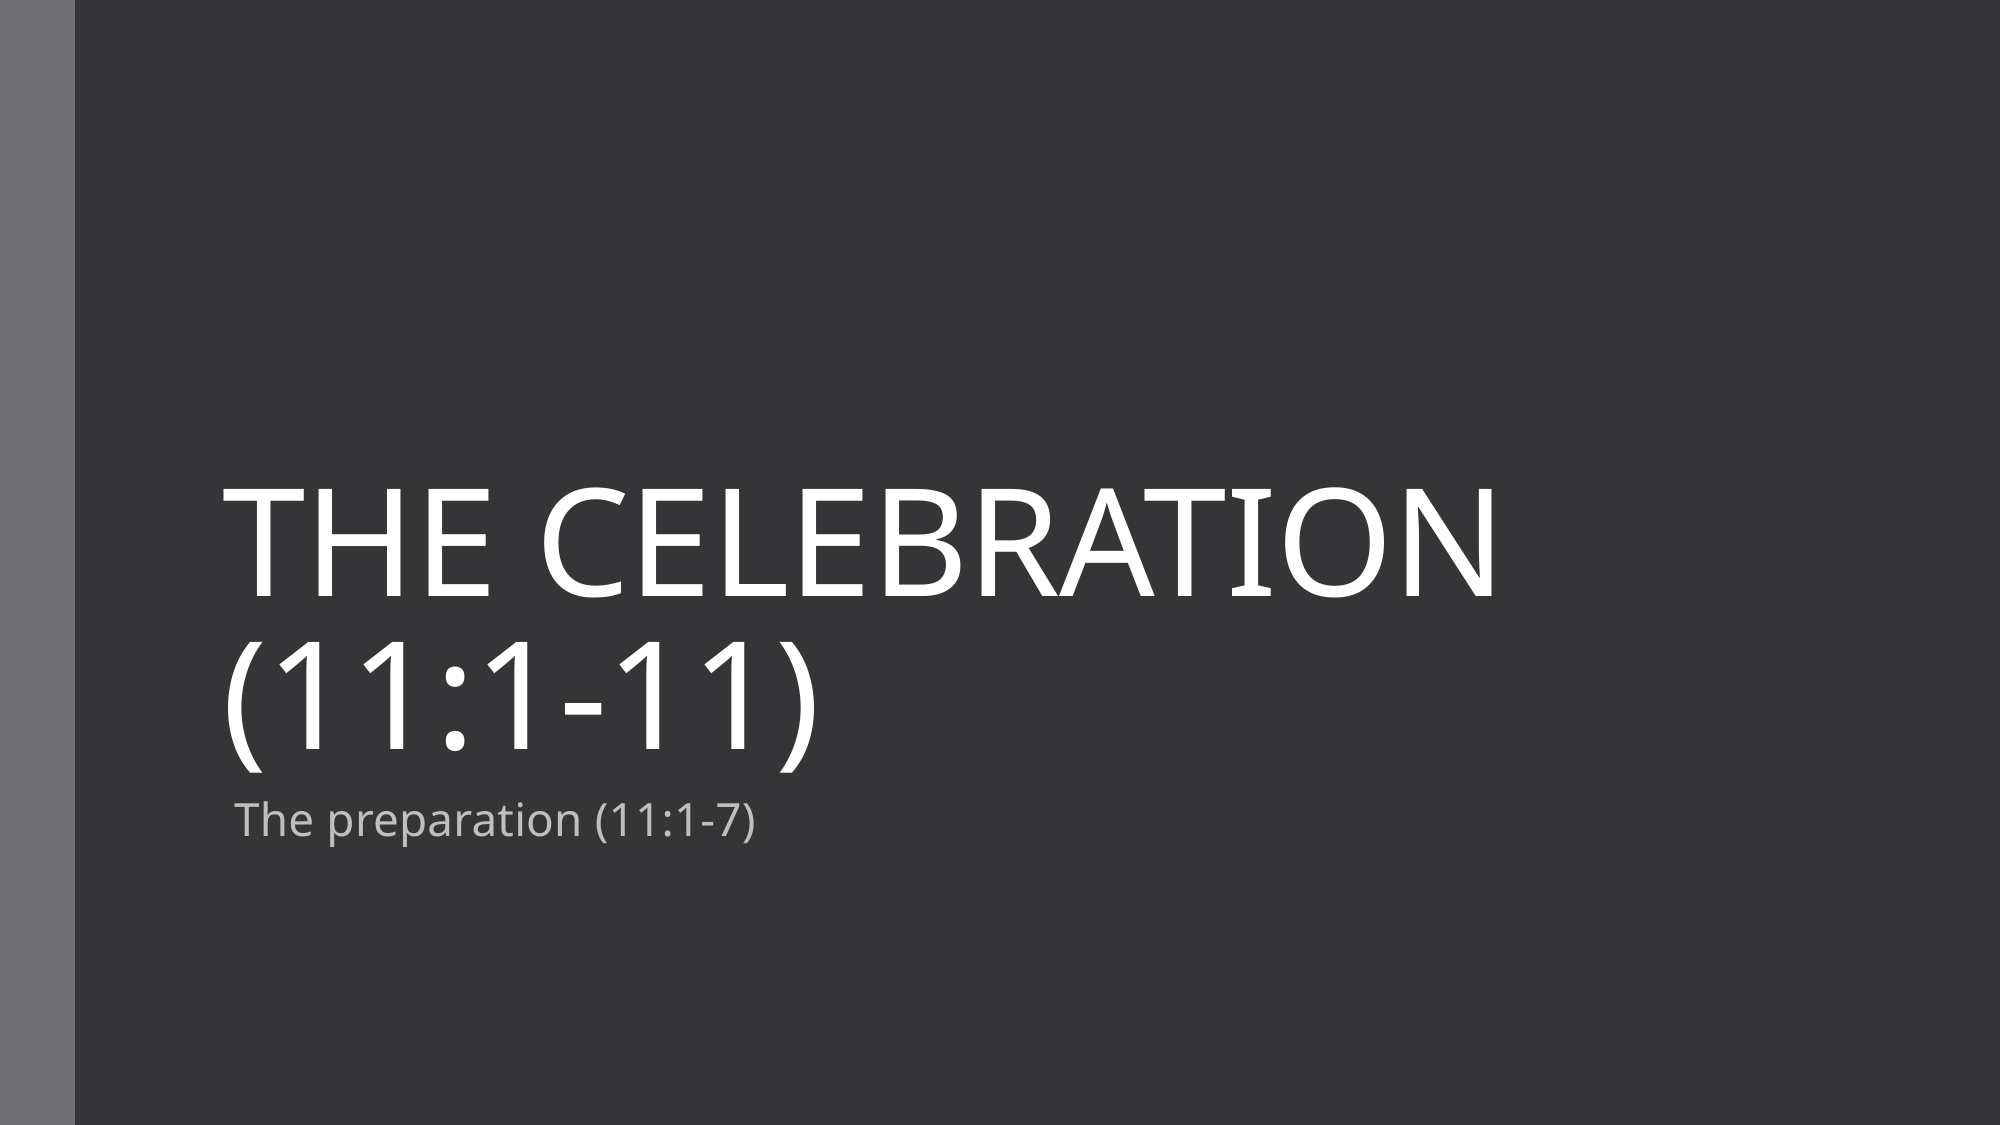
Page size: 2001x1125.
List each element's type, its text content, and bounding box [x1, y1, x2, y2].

title THE CELEBRATION (11:1-11) [206, 124, 1752, 787]
subtitle The preparation (11:1-7) [206, 787, 1752, 1066]
